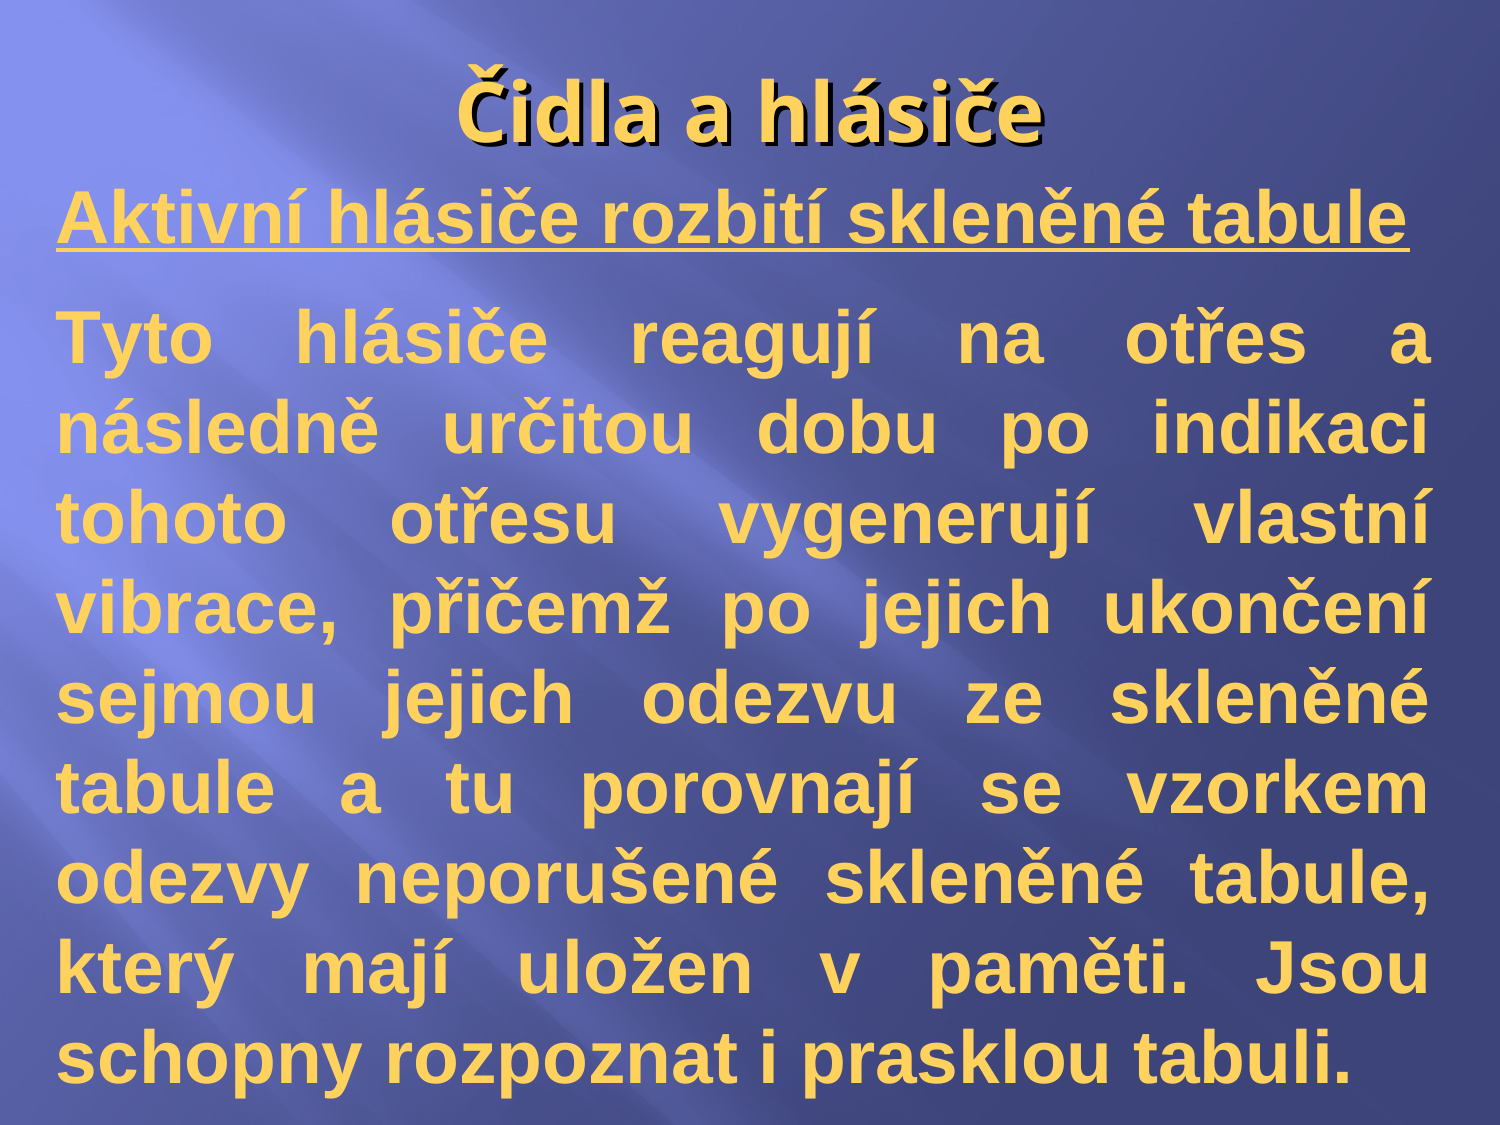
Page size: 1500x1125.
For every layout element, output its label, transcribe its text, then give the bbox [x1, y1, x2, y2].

title Čidla a hlásiče [75, 45, 1426, 172]
text_box Aktivní hlásiče rozbití skleněné tabule Tyto hlásiče reagují na otřes a následně určitou dobu po indikaci tohoto otřesu vygenerují vlastní vibrace, přičemž po jejich ukončení sejmou jejich odezvu ze skleněné tabule a tu porovnají se vzorkem odezvy neporušené skleněné tabule, který mají uložen v paměti. Jsou schopny rozpoznat i prasklou tabuli. [41, 172, 1447, 1094]
picture [0, 0, 1500, 1125]
